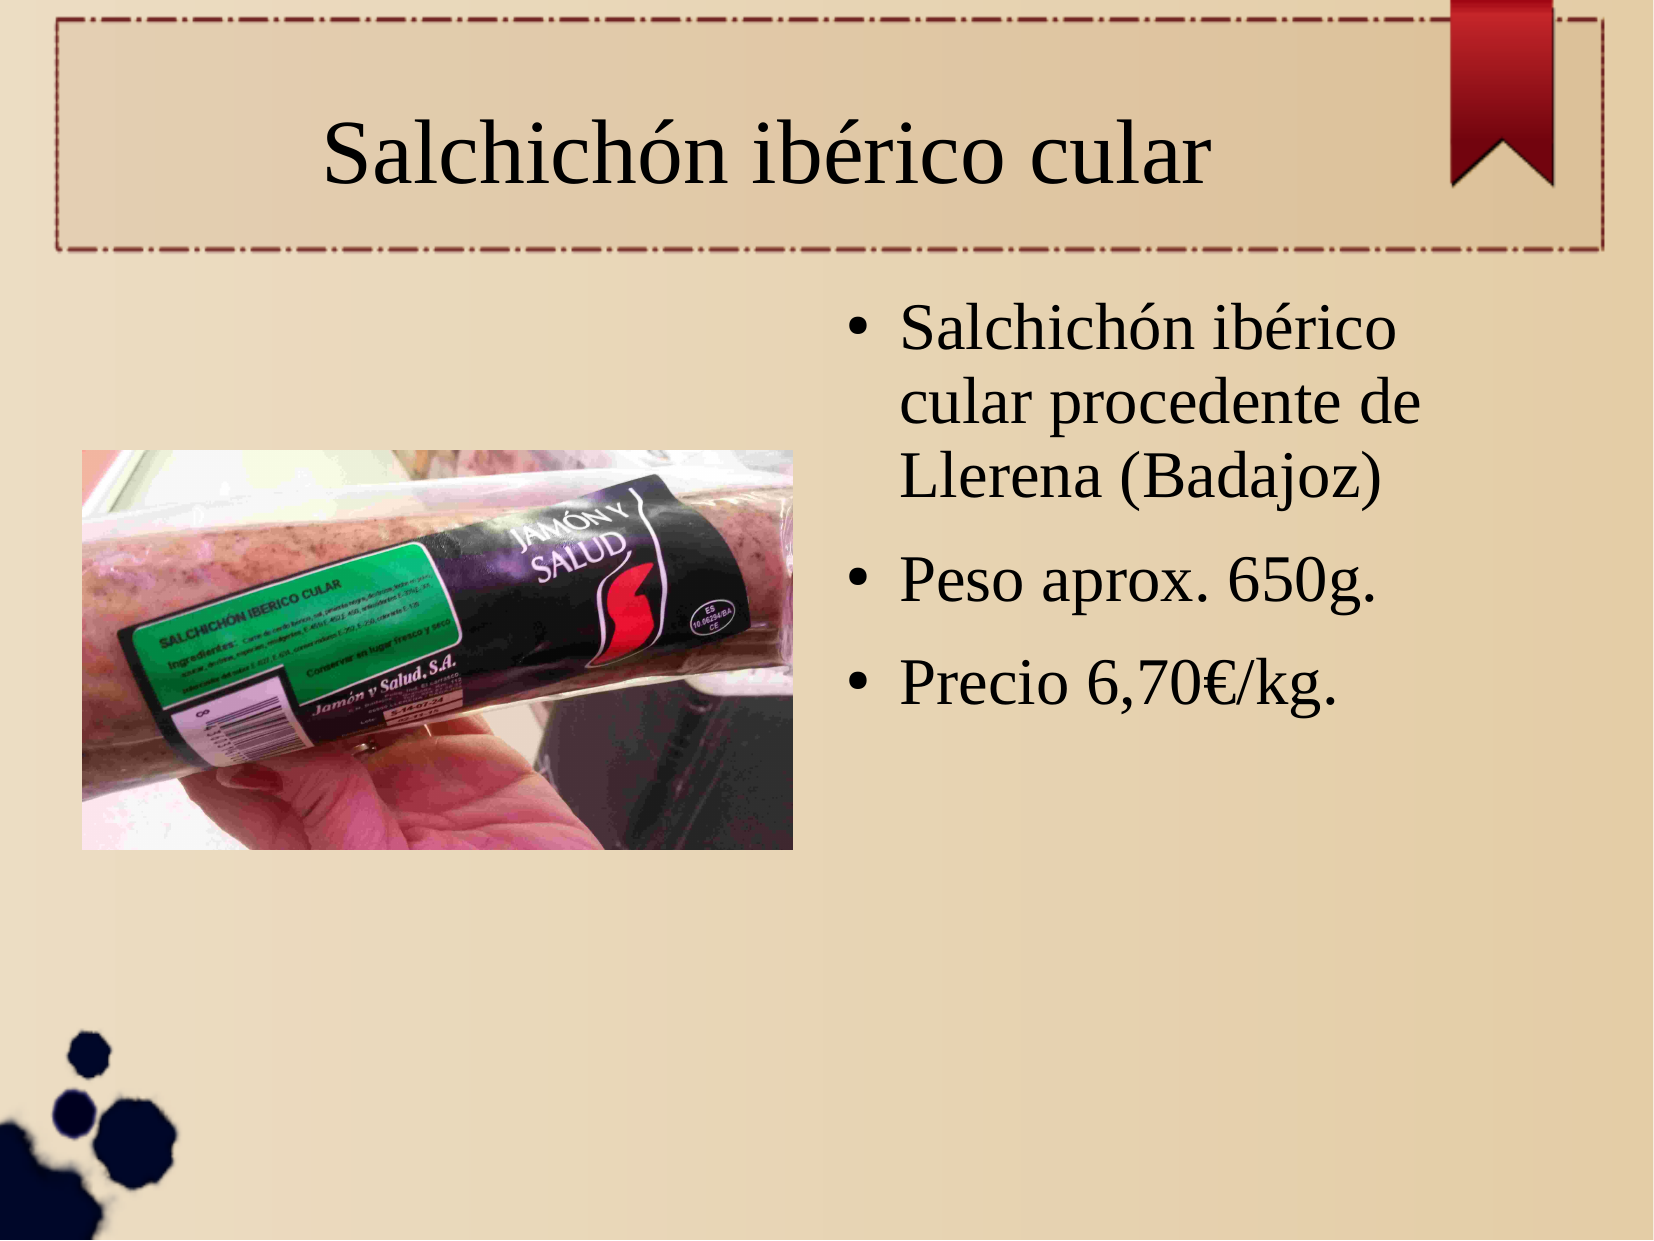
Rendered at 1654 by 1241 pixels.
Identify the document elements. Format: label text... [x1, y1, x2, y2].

title Salchichón ibérico cular [82, 49, 1453, 257]
picture [0, 0, 1654, 1240]
list Salchichón ibérico cular procedente de Llerena (Badajoz) Peso aprox. 650g. Precio 6,70€/kg. [828, 290, 1539, 1010]
